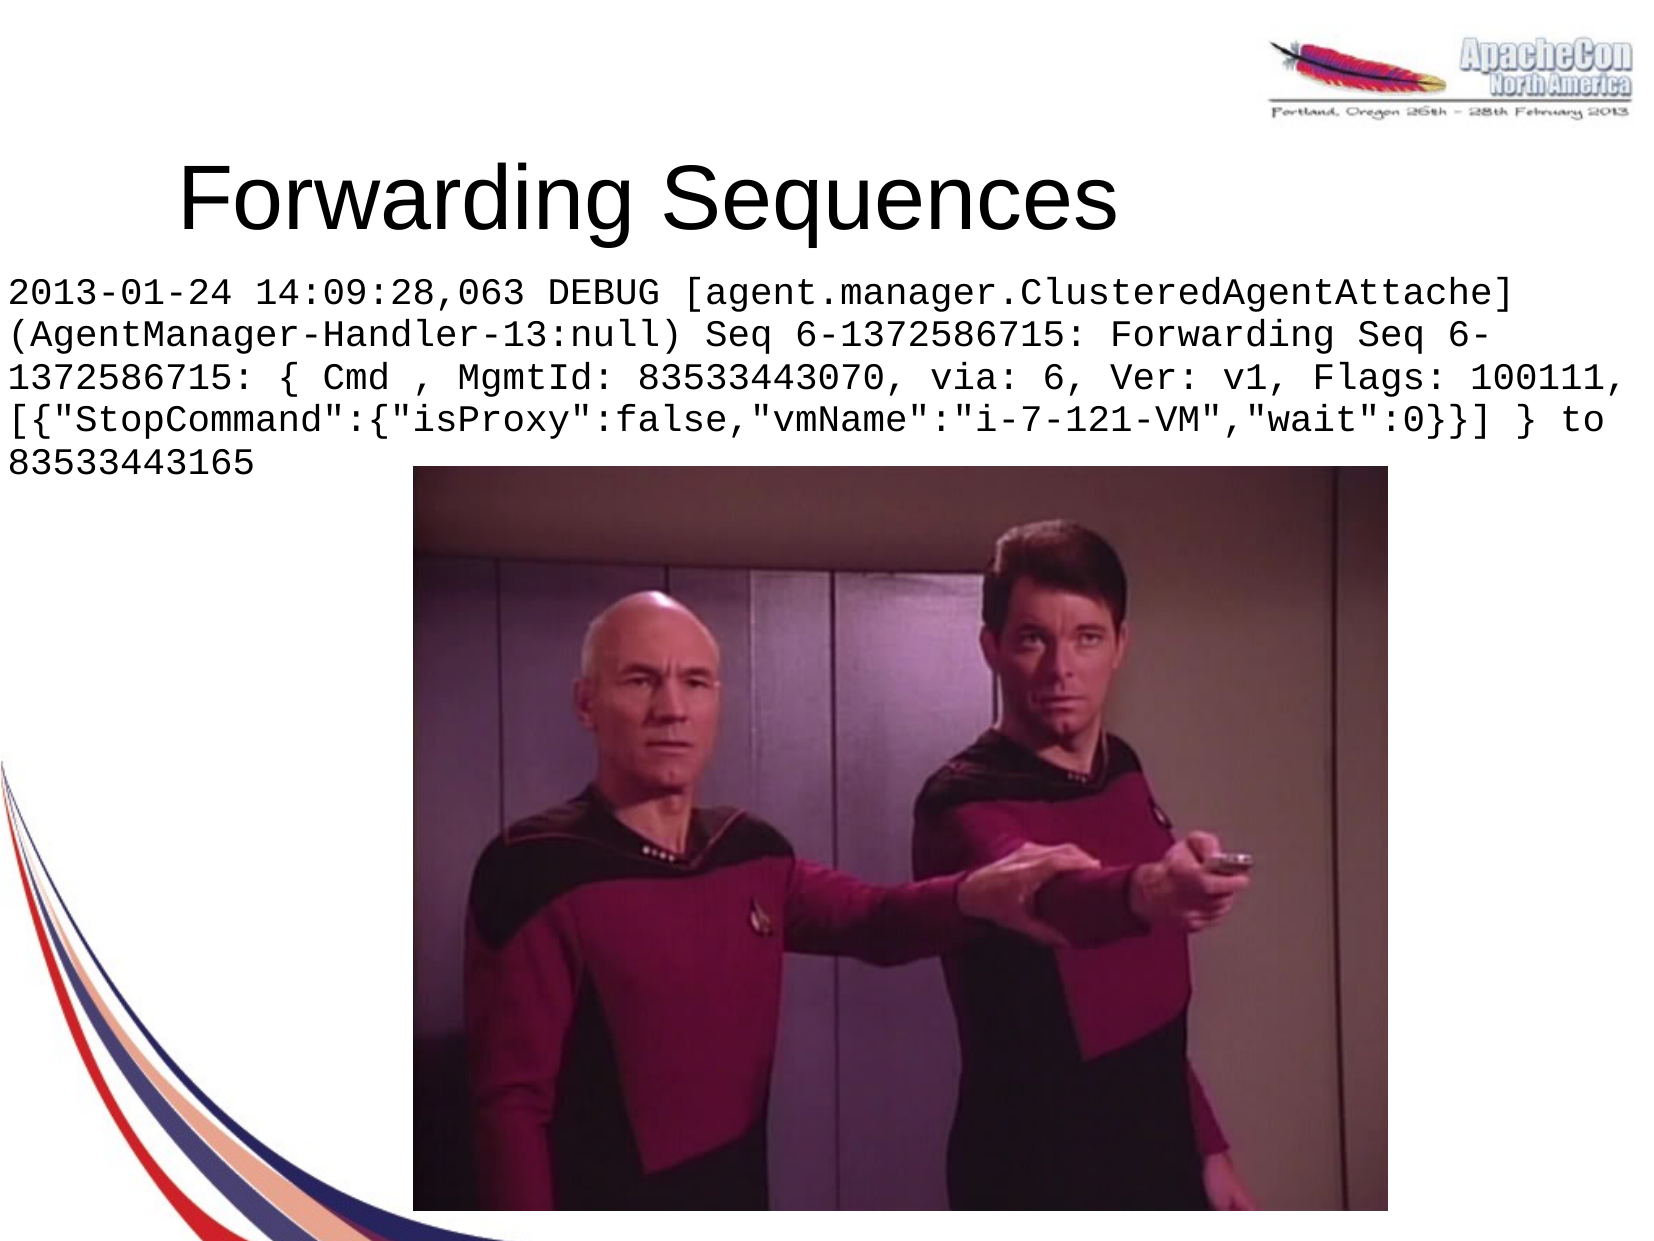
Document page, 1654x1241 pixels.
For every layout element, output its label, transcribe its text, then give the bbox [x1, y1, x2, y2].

picture [0, 0, 1654, 265]
text_box 2013-01-24 14:09:28,063 DEBUG [agent.manager.ClusteredAgentAttache] (AgentManager-Handler-13:null) Seq 6-1372586715: Forwarding Seq 6-1372586715: { Cmd , MgmtId: 83533443070, via: 6, Ver: v1, Flags: 100111, [{"StopCommand":{"isProxy":false,"vmName":"i-7-121-VM","wait":0}}] } to 83533443165 [0, 265, 1654, 480]
picture [0, 466, 1654, 1241]
title Forwarding Sequences [177, 146, 1536, 250]
